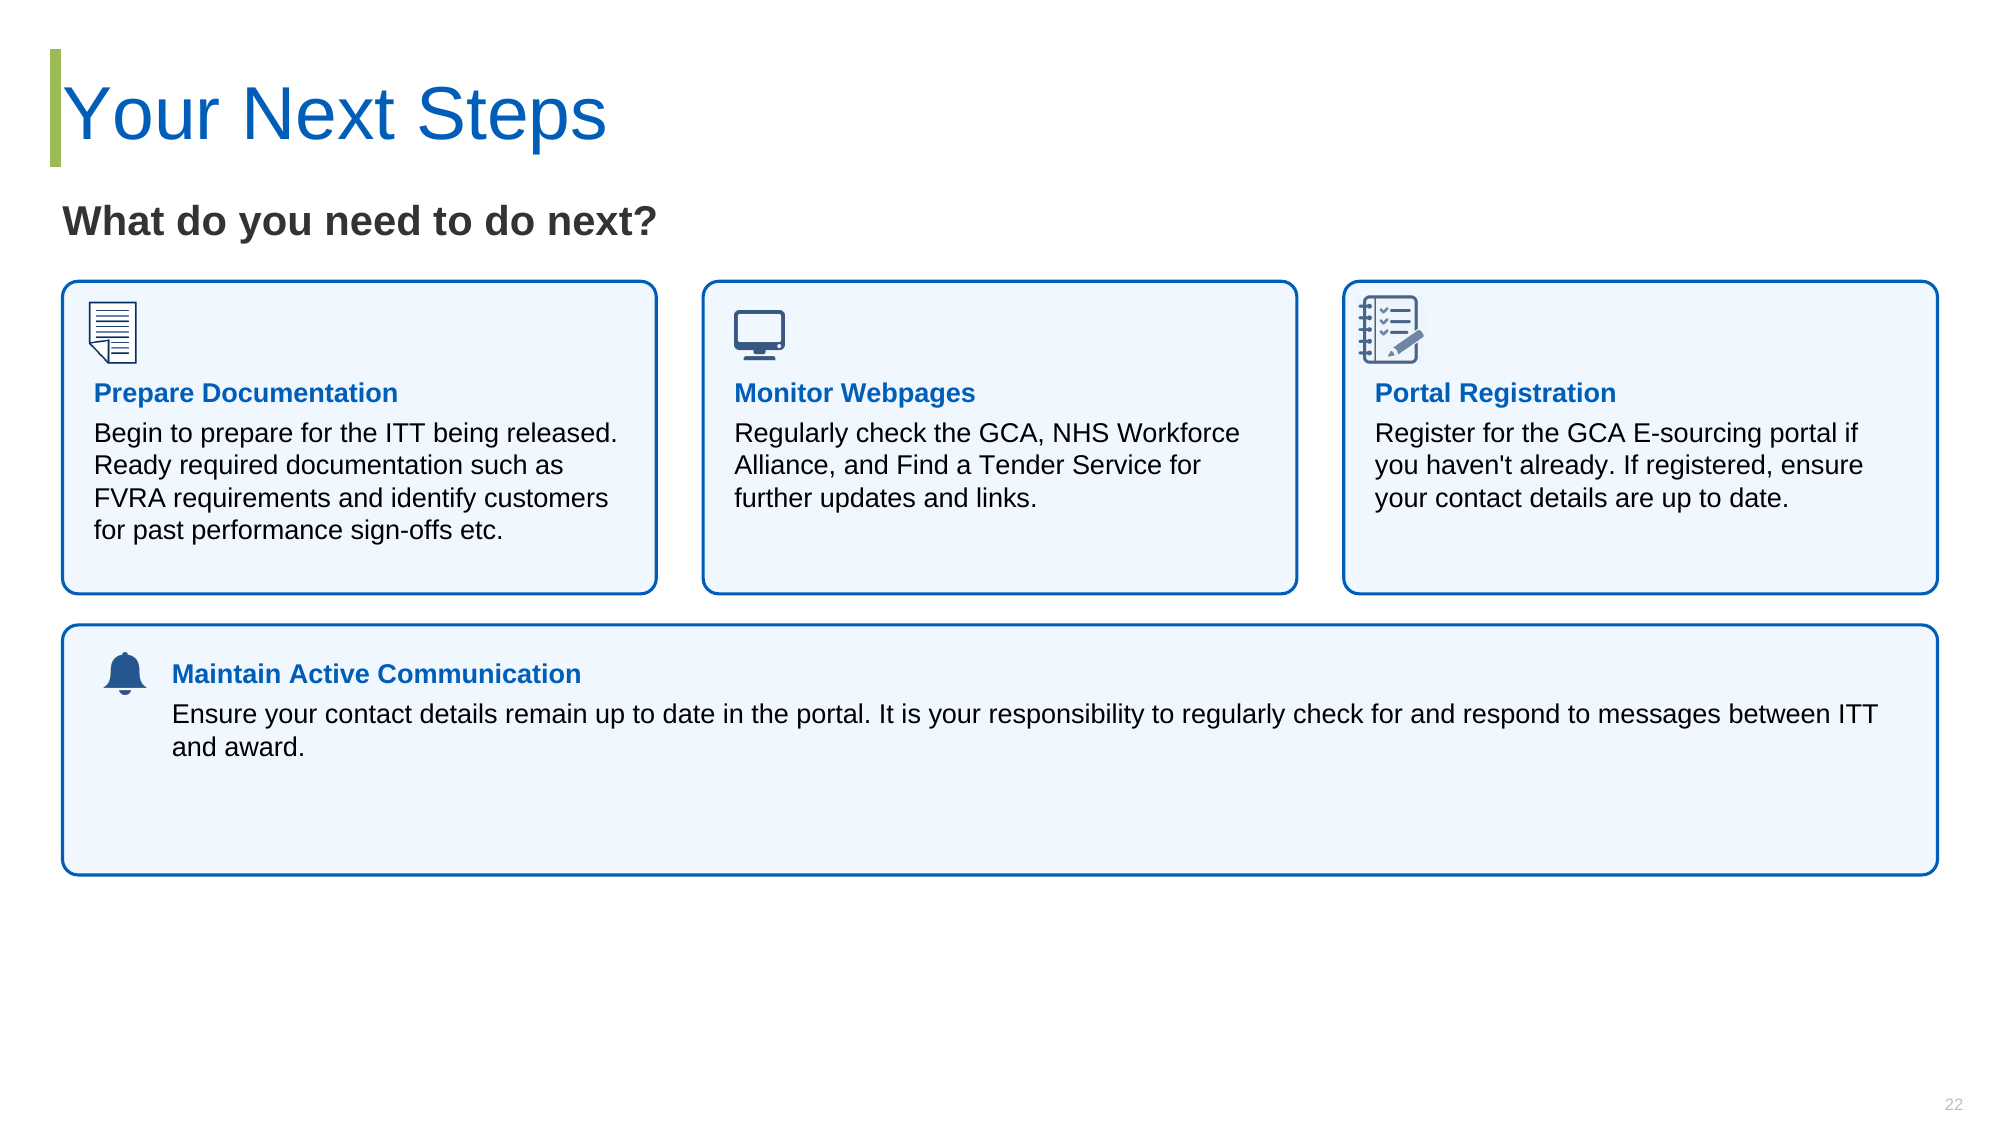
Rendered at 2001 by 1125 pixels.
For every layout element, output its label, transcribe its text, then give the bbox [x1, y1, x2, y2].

text_box Maintain Active Communication Ensure your contact details remain up to date in the portal. It is your responsibility to regularly check for and respond to messages between ITT and award. [171, 656, 1907, 844]
list Your Next Steps [62, 62, 1313, 157]
text_box [703, 281, 1297, 594]
text_box [62, 281, 657, 594]
picture [734, 310, 785, 362]
text_box What do you need to do next? [62, 187, 1938, 250]
picture [96, 645, 154, 702]
text_box Monitor Webpages Regularly check the GCA, NHS Workforce Alliance, and Find a Tender Service for further updates and links. [734, 375, 1266, 579]
text_box [62, 624, 1938, 875]
text_box Prepare Documentation Begin to prepare for the ITT being released. Ready required documentation such as FVRA requirements and identify customers for past performance sign-offs etc. [93, 375, 626, 579]
picture [61, 281, 164, 384]
picture [1356, 295, 1426, 364]
text_box [1343, 281, 1938, 594]
text_box Portal Registration Register for the GCA E-sourcing portal if you haven't already. If registered, ensure your contact details are up to date. [1374, 375, 1907, 579]
